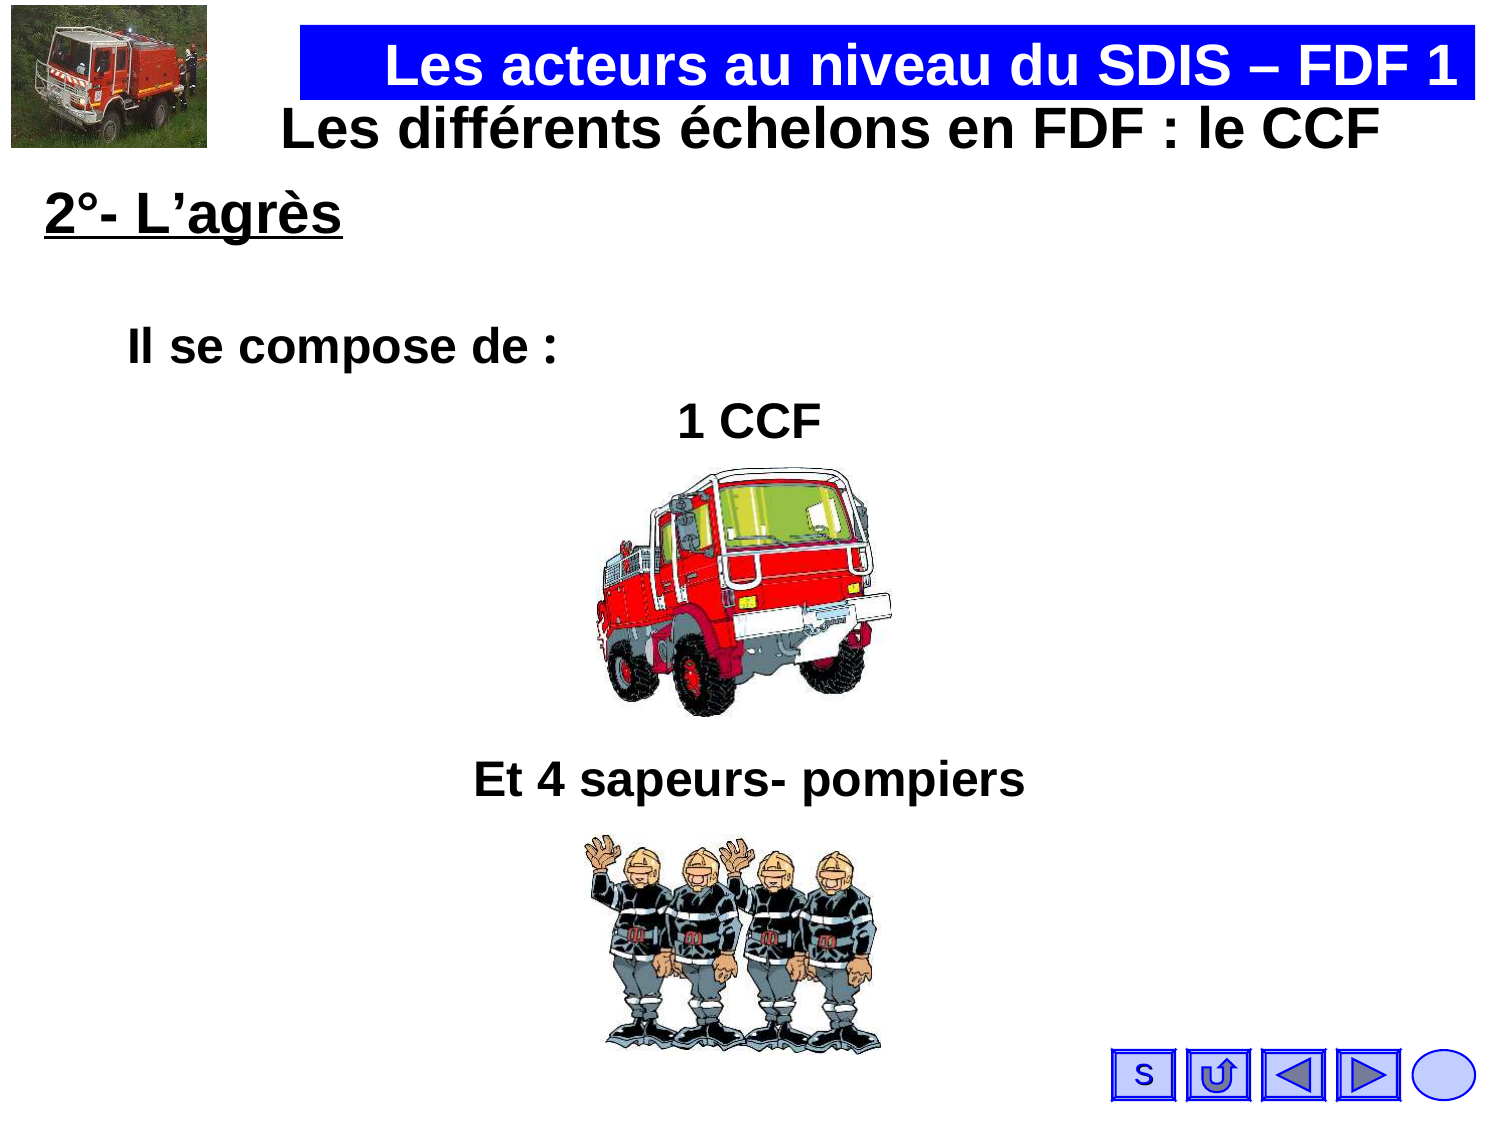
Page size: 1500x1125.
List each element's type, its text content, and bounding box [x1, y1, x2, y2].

text_box [1412, 1050, 1476, 1101]
text_box 2°- L’agrès [29, 172, 359, 254]
picture [11, 5, 207, 148]
text_box Les différents échelons en FDF : le CCF [265, 88, 1477, 169]
picture [596, 467, 892, 717]
text_box Les acteurs au niveau du SDIS – FDF 1 [300, 24, 1476, 88]
text_box Et 4 sapeurs- pompiers [458, 743, 1042, 815]
text_box 1 CCF [663, 385, 837, 457]
picture [584, 834, 881, 1055]
text_box Il se compose de : [112, 302, 581, 387]
